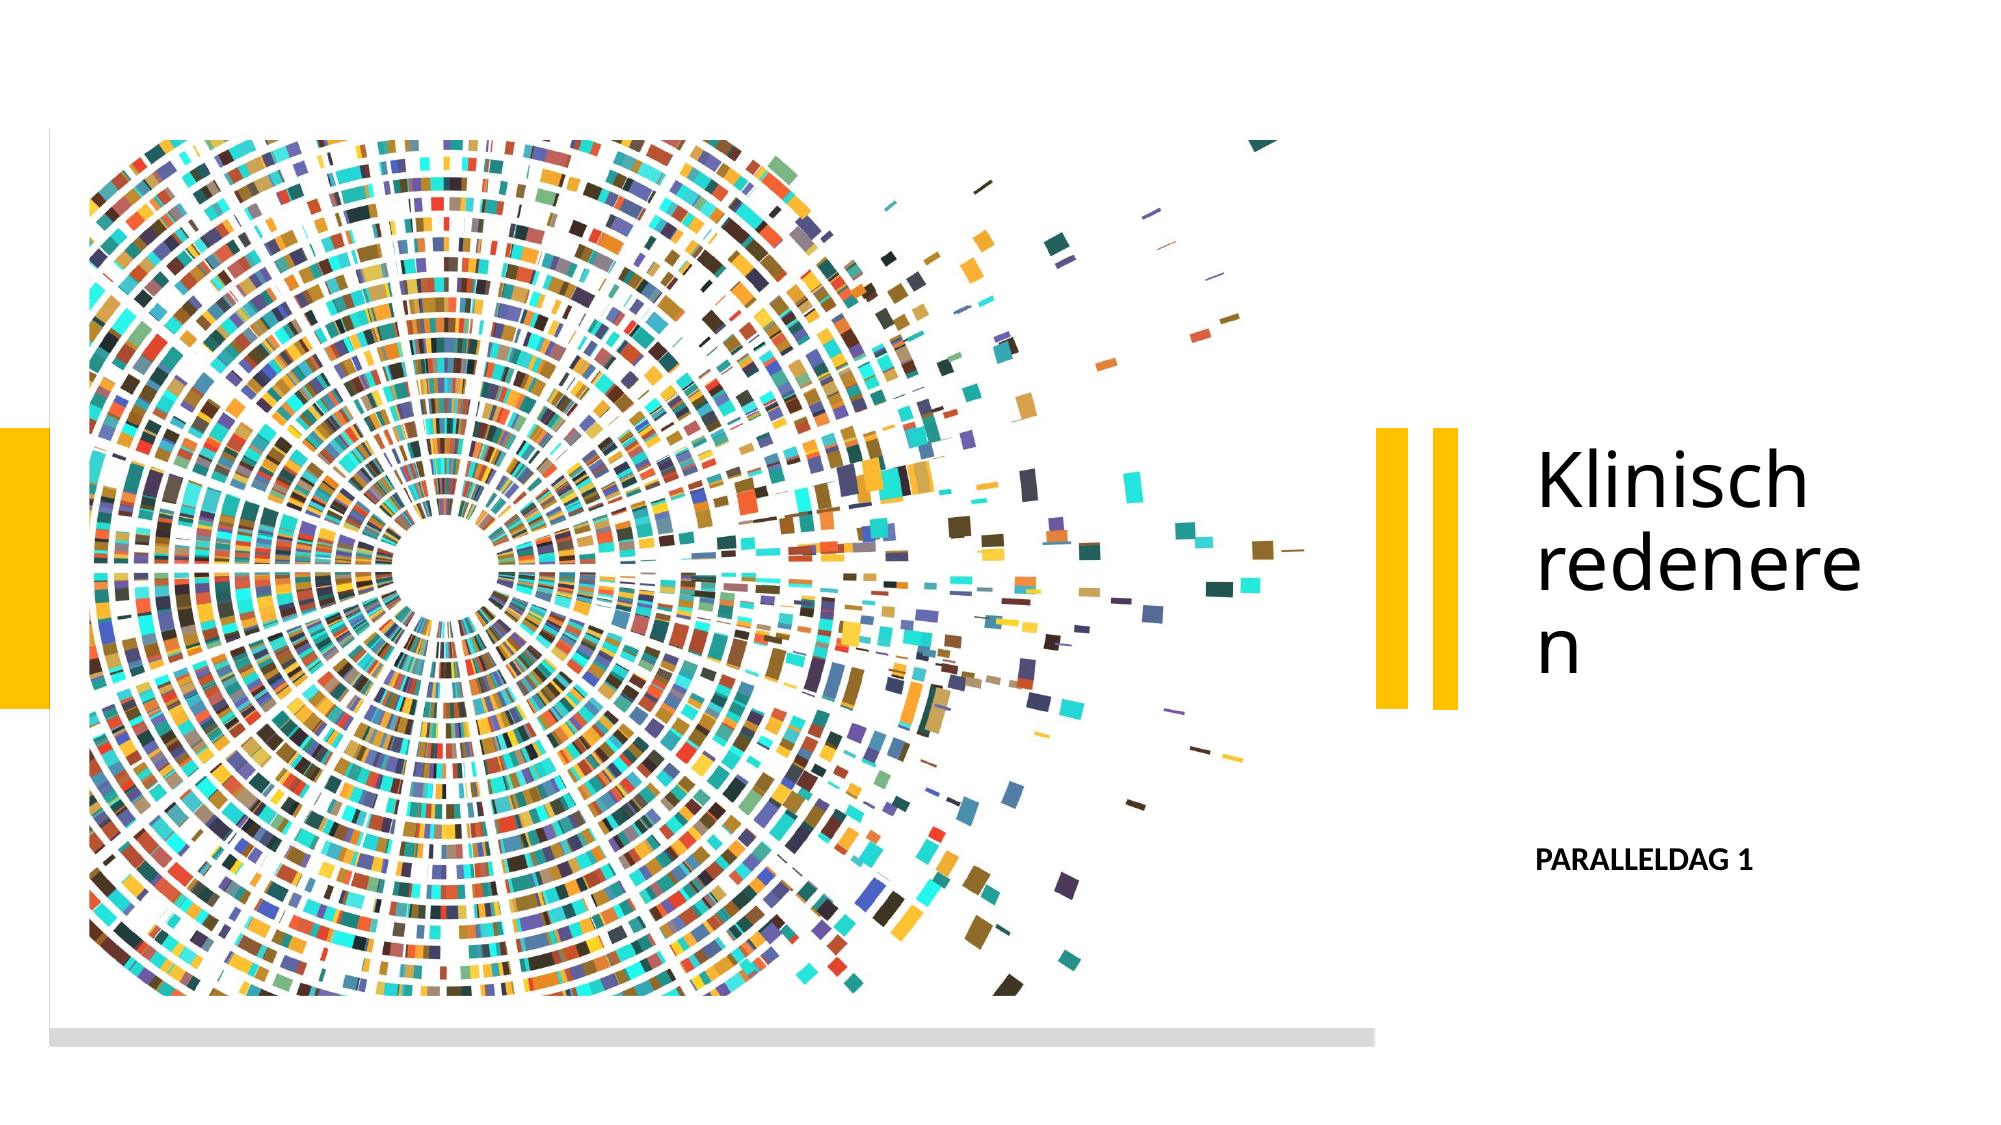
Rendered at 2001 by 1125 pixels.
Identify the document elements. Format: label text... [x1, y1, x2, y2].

title Klinisch redeneren [1520, 331, 1926, 799]
subtitle PARALLELDAG 1 [1520, 834, 1922, 1028]
text_box [0, 0, 2000, 1125]
picture [89, 140, 1338, 996]
